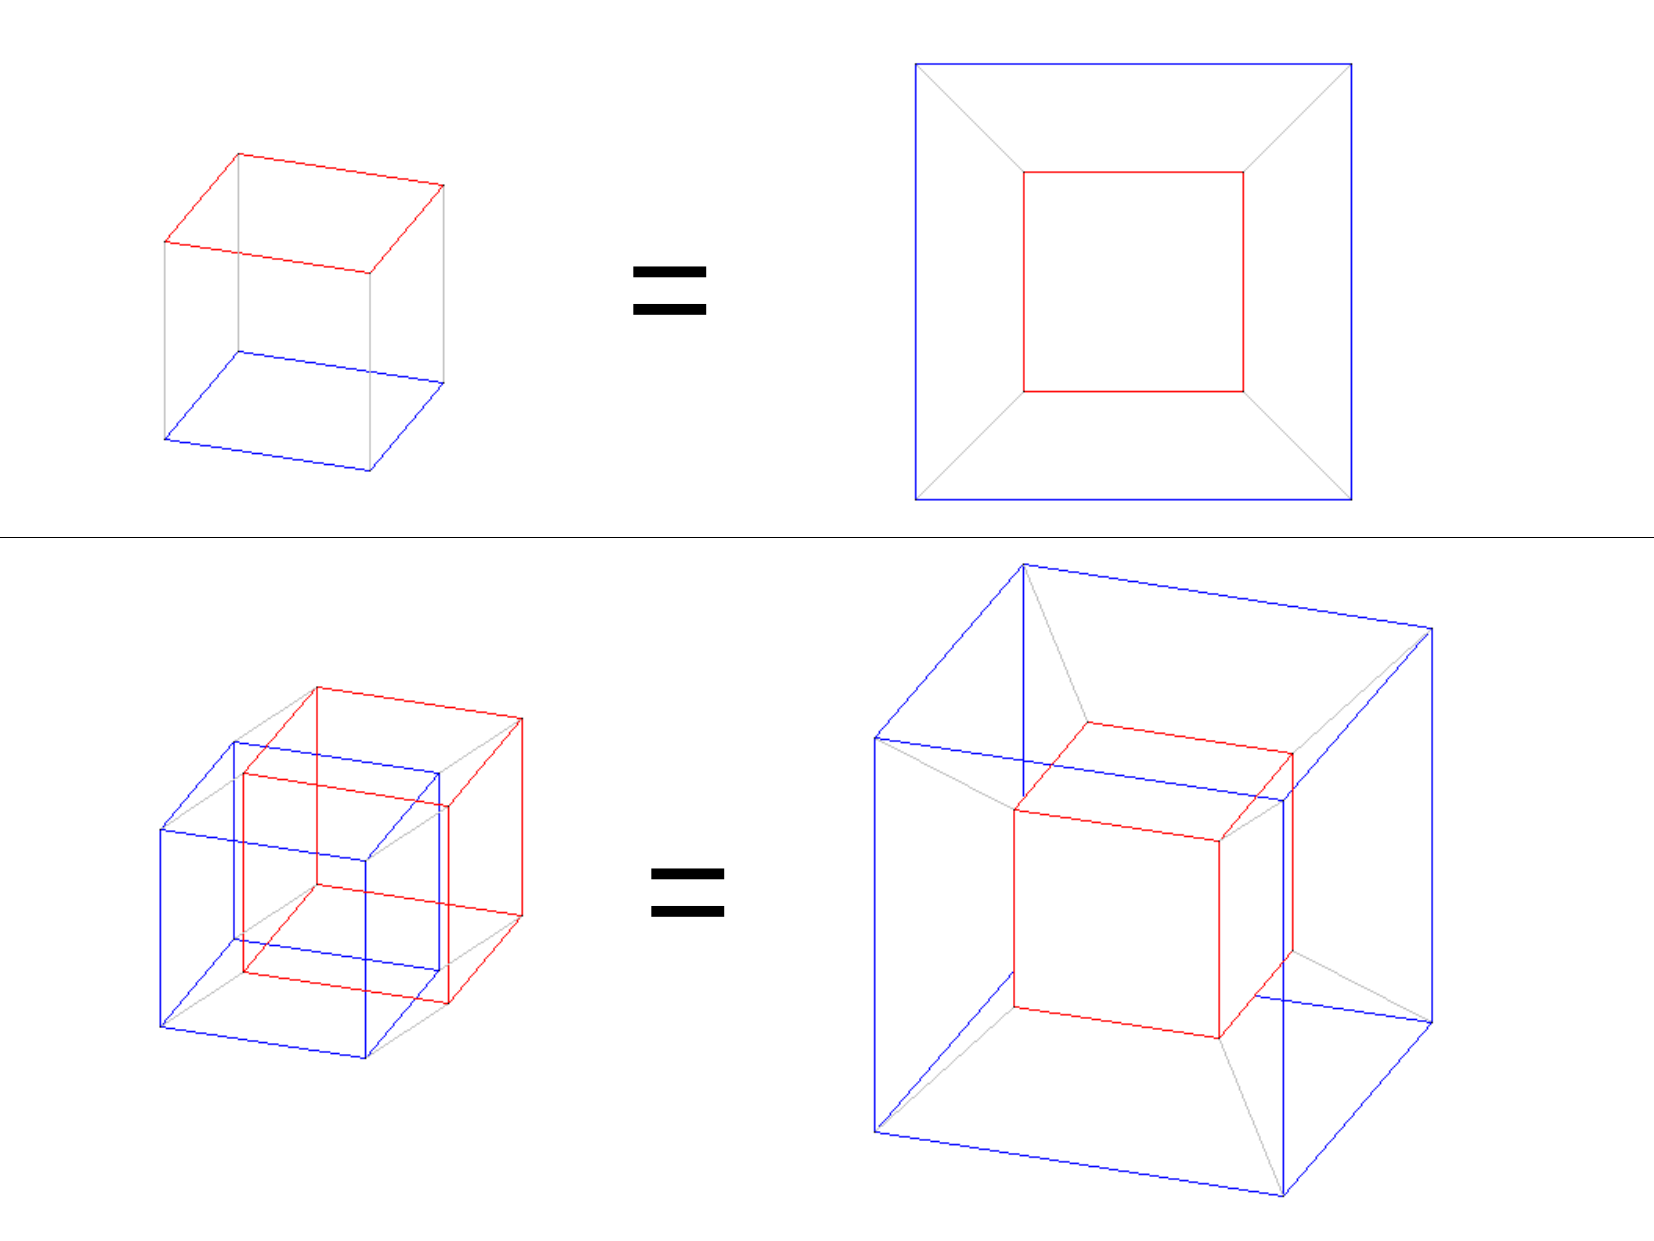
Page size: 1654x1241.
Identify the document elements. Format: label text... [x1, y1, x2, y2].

picture [152, 671, 528, 1064]
text_box = [614, 806, 762, 975]
picture [147, 133, 451, 475]
picture [898, 40, 1376, 529]
picture [857, 545, 1441, 1202]
text_box = [596, 204, 744, 373]
